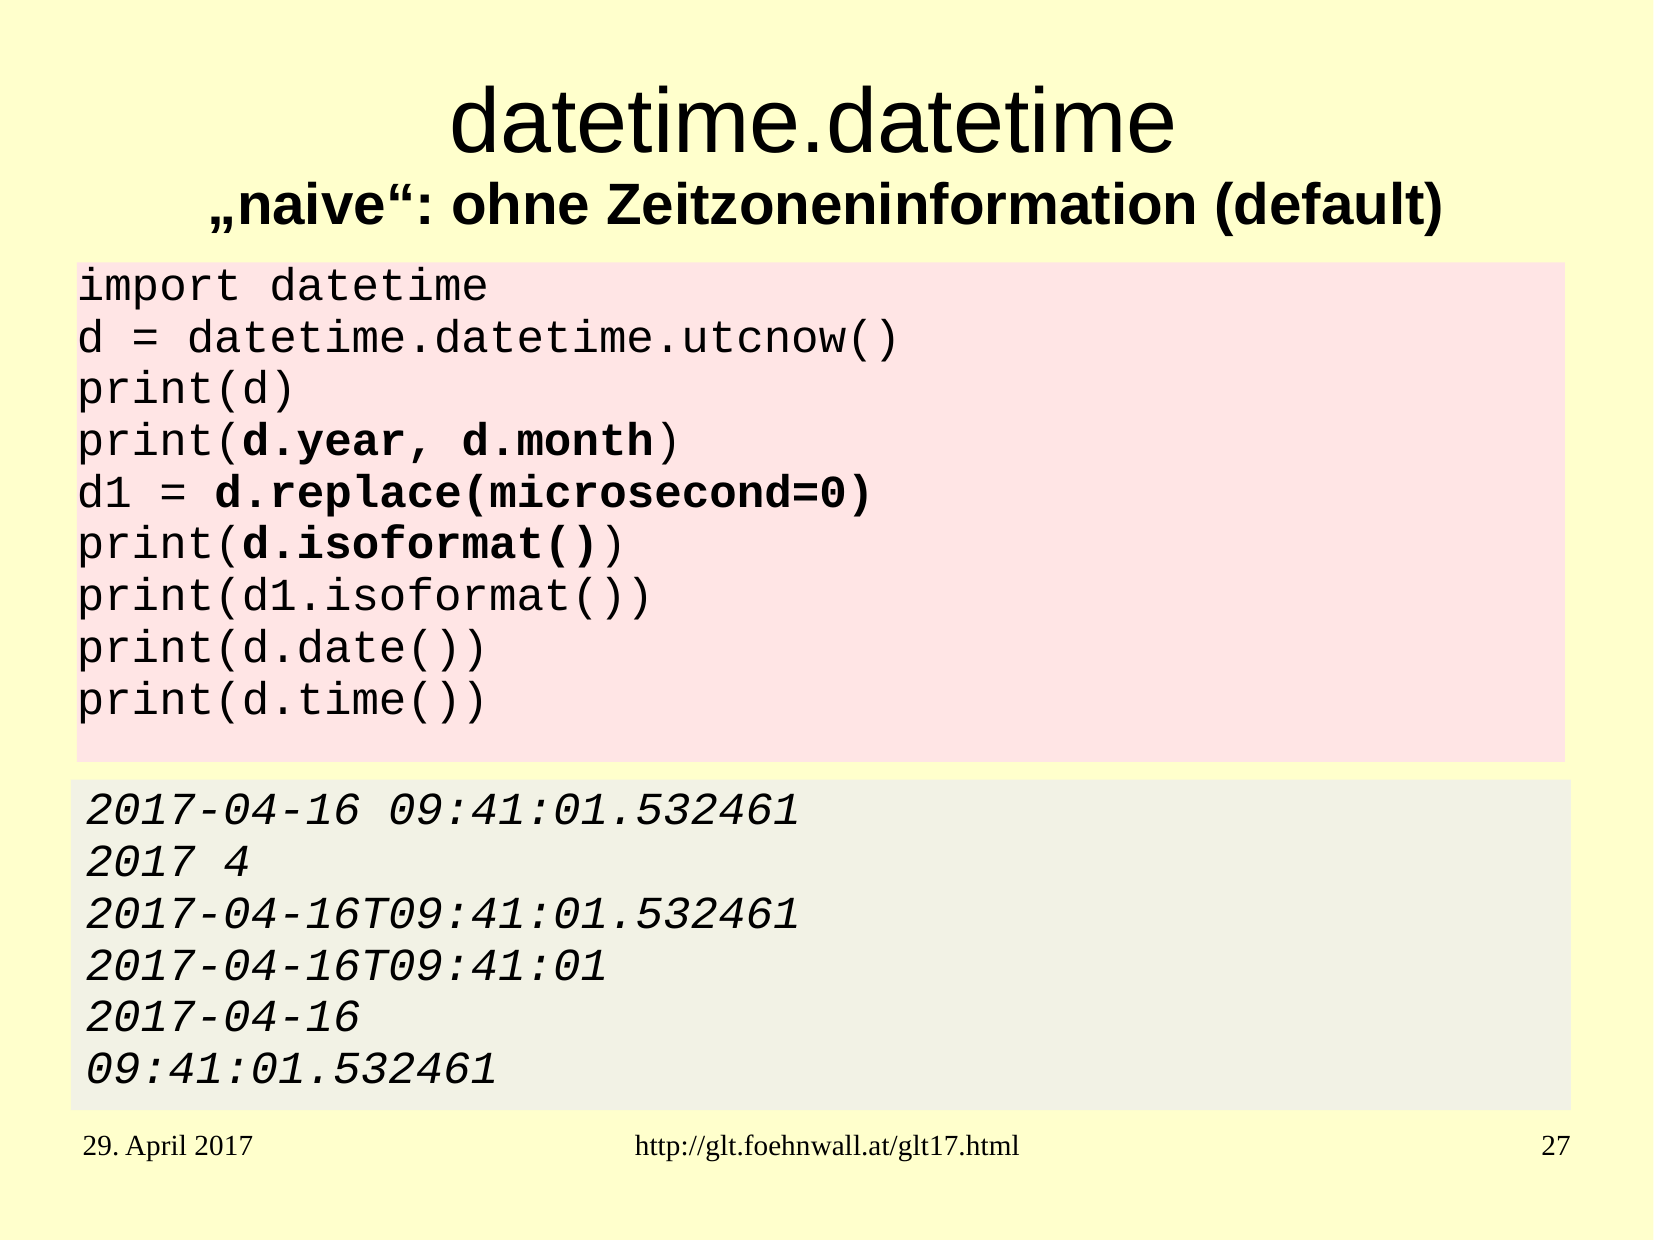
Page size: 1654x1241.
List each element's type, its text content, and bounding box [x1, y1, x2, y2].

text_box 2017-04-16 09:41:01.532461 2017 4 2017-04-16T09:41:01.532461 2017-04-16T09:41:01 2017-04-16 09:41:01.532461 [70, 779, 1571, 1111]
title datetime.datetime „naive“: ohne Zeitzoneninformation (default) [82, 49, 1571, 257]
list import datetime d = datetime.datetime.utcnow() print(d) print(d.year, d.month) d1 = d.replace(microsecond=0) print(d.isoformat()) print(d1.isoformat()) print(d.date()) print(d.time()) [76, 262, 1565, 762]
